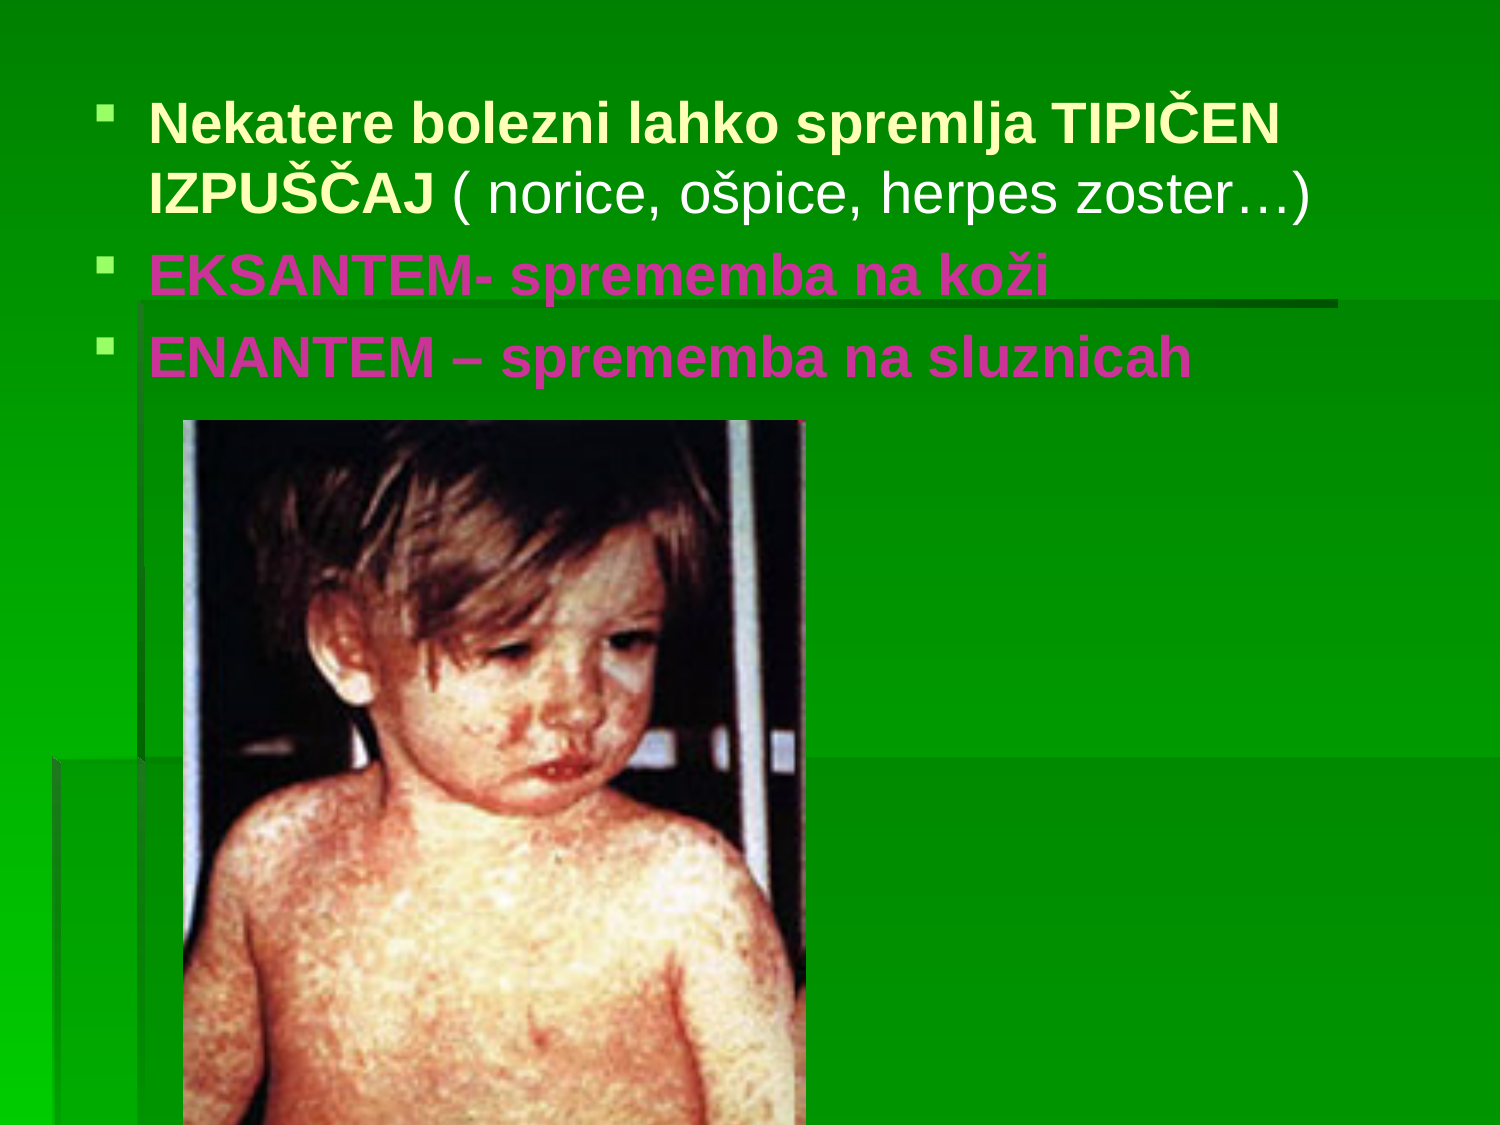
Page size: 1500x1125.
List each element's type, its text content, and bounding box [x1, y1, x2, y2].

picture [183, 420, 806, 1125]
list Nekatere bolezni lahko spremlja TIPIČEN IZPUŠČAJ ( norice, ošpice, herpes zoster…) EKSANTEM- sprememba na koži ENANTEM – sprememba na sluznicah [76, 78, 1391, 766]
